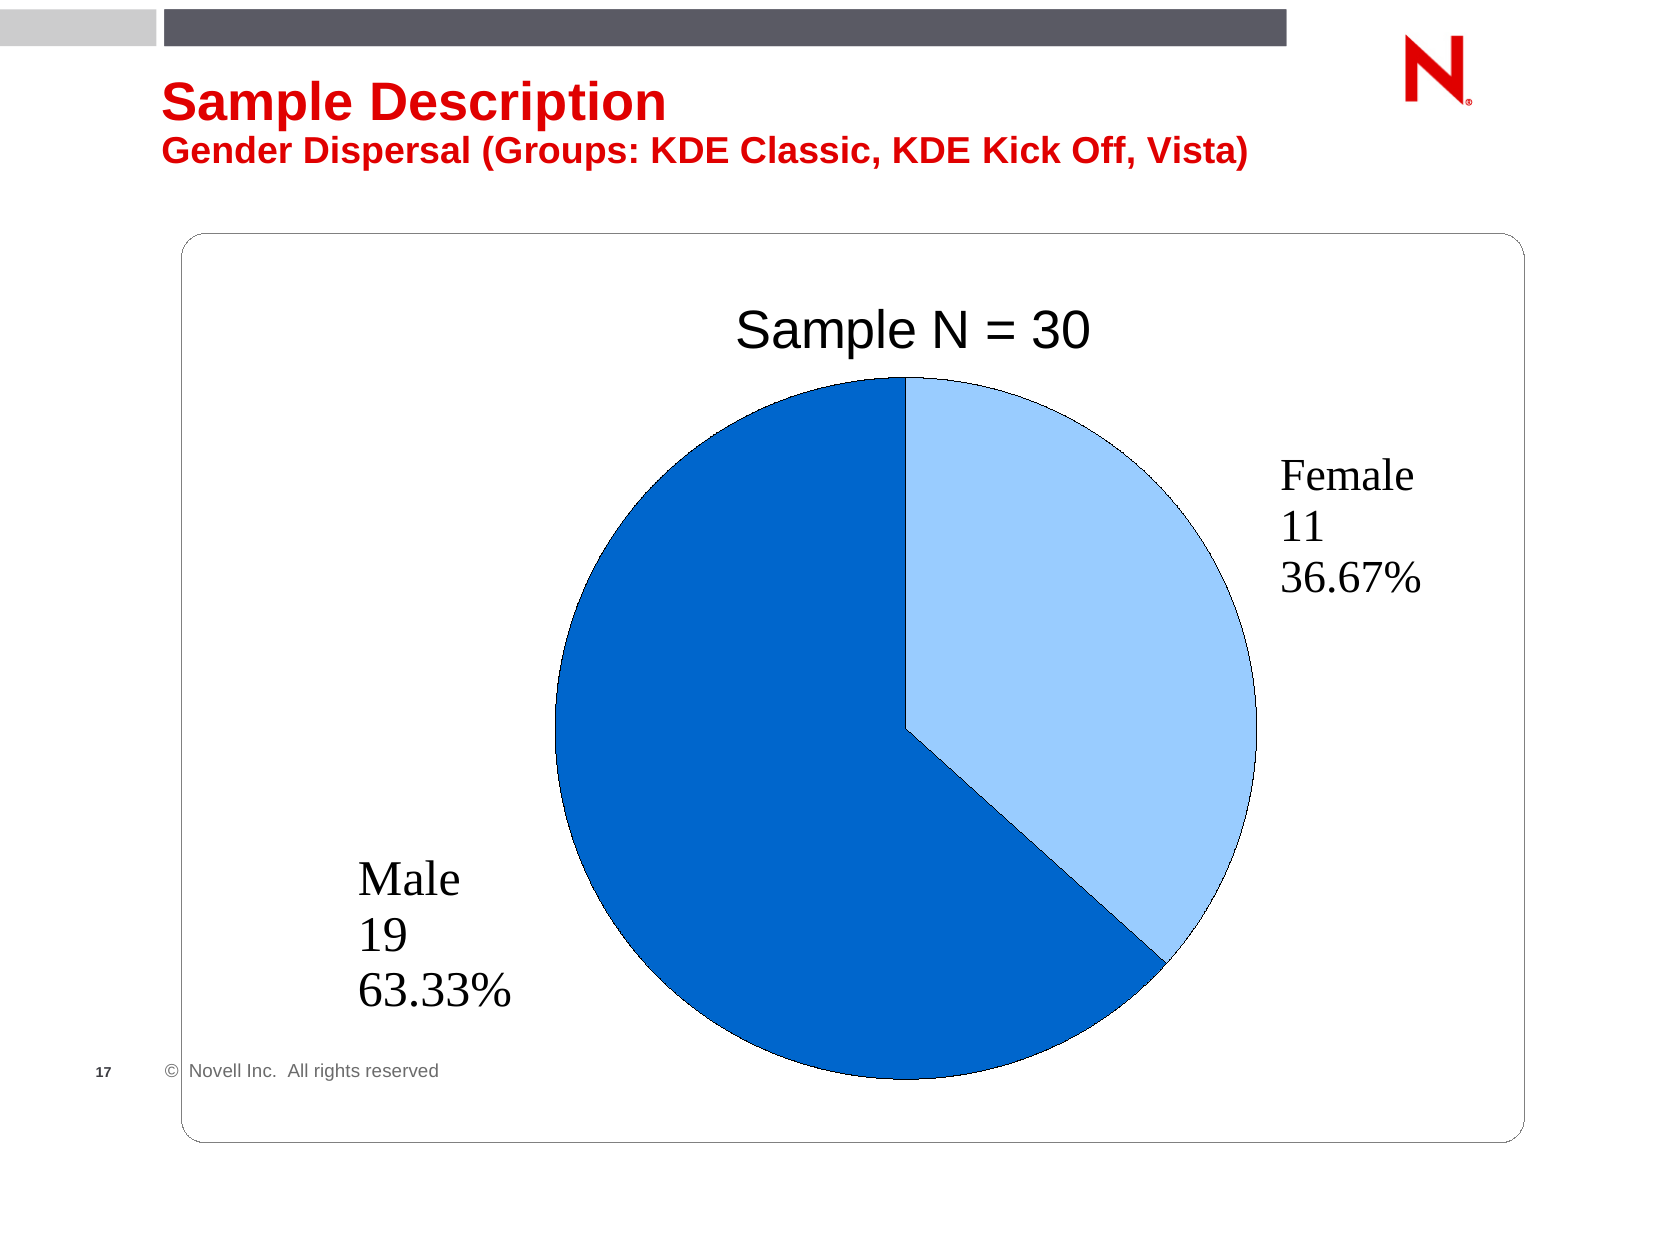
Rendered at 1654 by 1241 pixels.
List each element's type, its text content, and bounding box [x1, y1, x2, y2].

text_box Male 19 63.33% [357, 851, 673, 1035]
chart [509, 267, 1302, 1096]
title Sample Description Gender Dispersal (Groups: KDE Classic, KDE Kick Off, Vista) [161, 41, 1383, 205]
picture [1403, 32, 1473, 107]
text_box Female 11 36.67% [1280, 449, 1595, 618]
